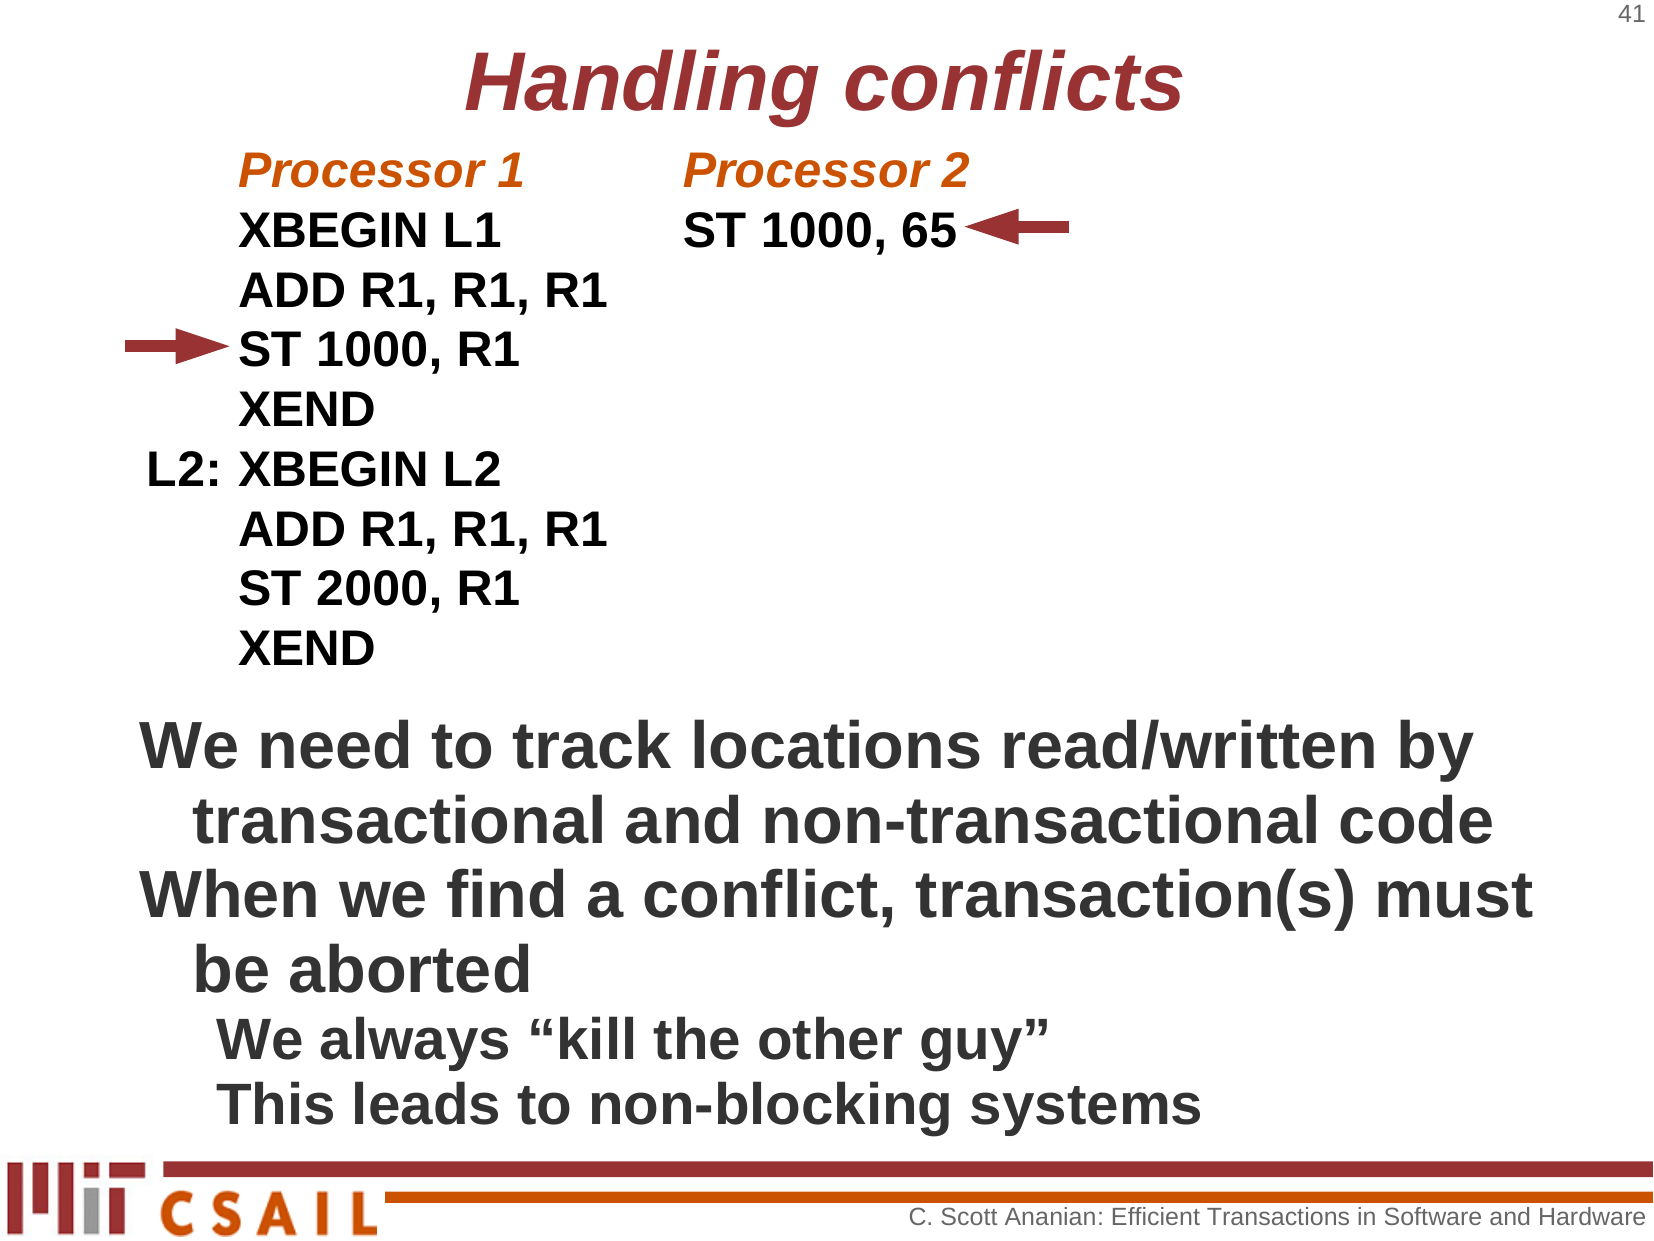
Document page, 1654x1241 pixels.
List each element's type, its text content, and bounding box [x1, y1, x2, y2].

chart [143, 141, 1128, 681]
list We need to track locations read/written by transactional and non-transactional code When we find a conflict, transaction(s) must be aborted We always “kill the other guy” This leads to non-blocking systems [121, 707, 1561, 1168]
picture [0, 1155, 377, 1237]
title Handling conflicts [51, 28, 1600, 135]
